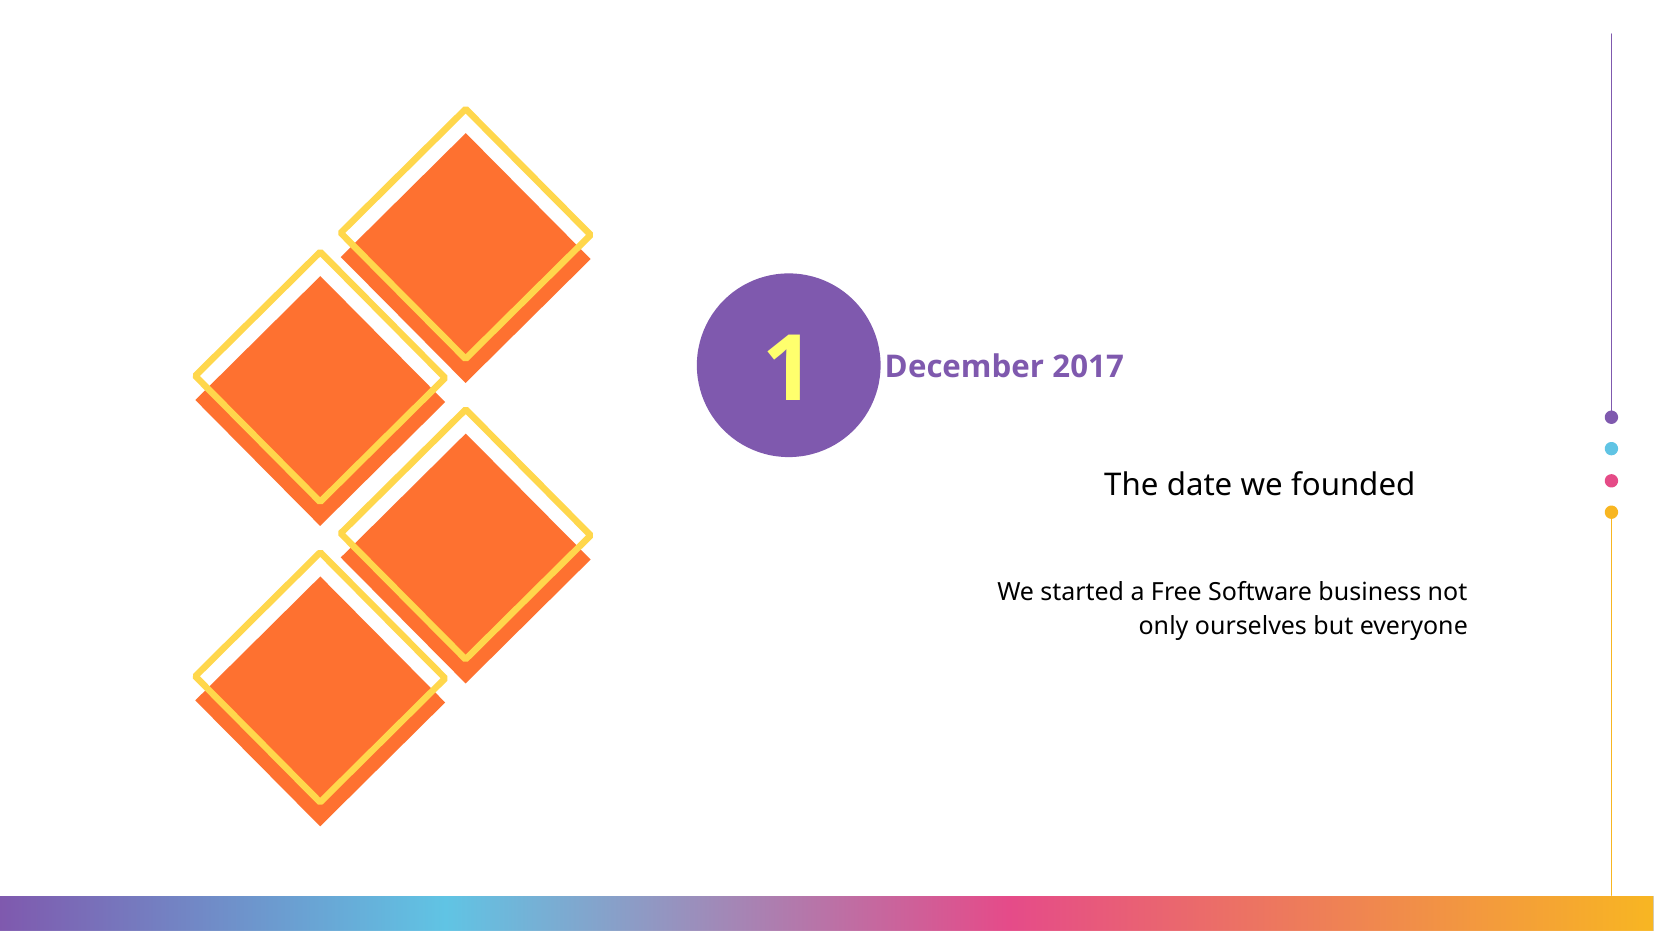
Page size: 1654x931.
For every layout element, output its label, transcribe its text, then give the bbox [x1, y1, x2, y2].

picture [0, 896, 1654, 931]
title The date we founded [1041, 417, 1479, 549]
text_box 1 [696, 273, 840, 458]
title 22 December 2017 [840, 280, 1479, 451]
title We started a Free Software business not only ourselves but everyone [982, 519, 1469, 696]
